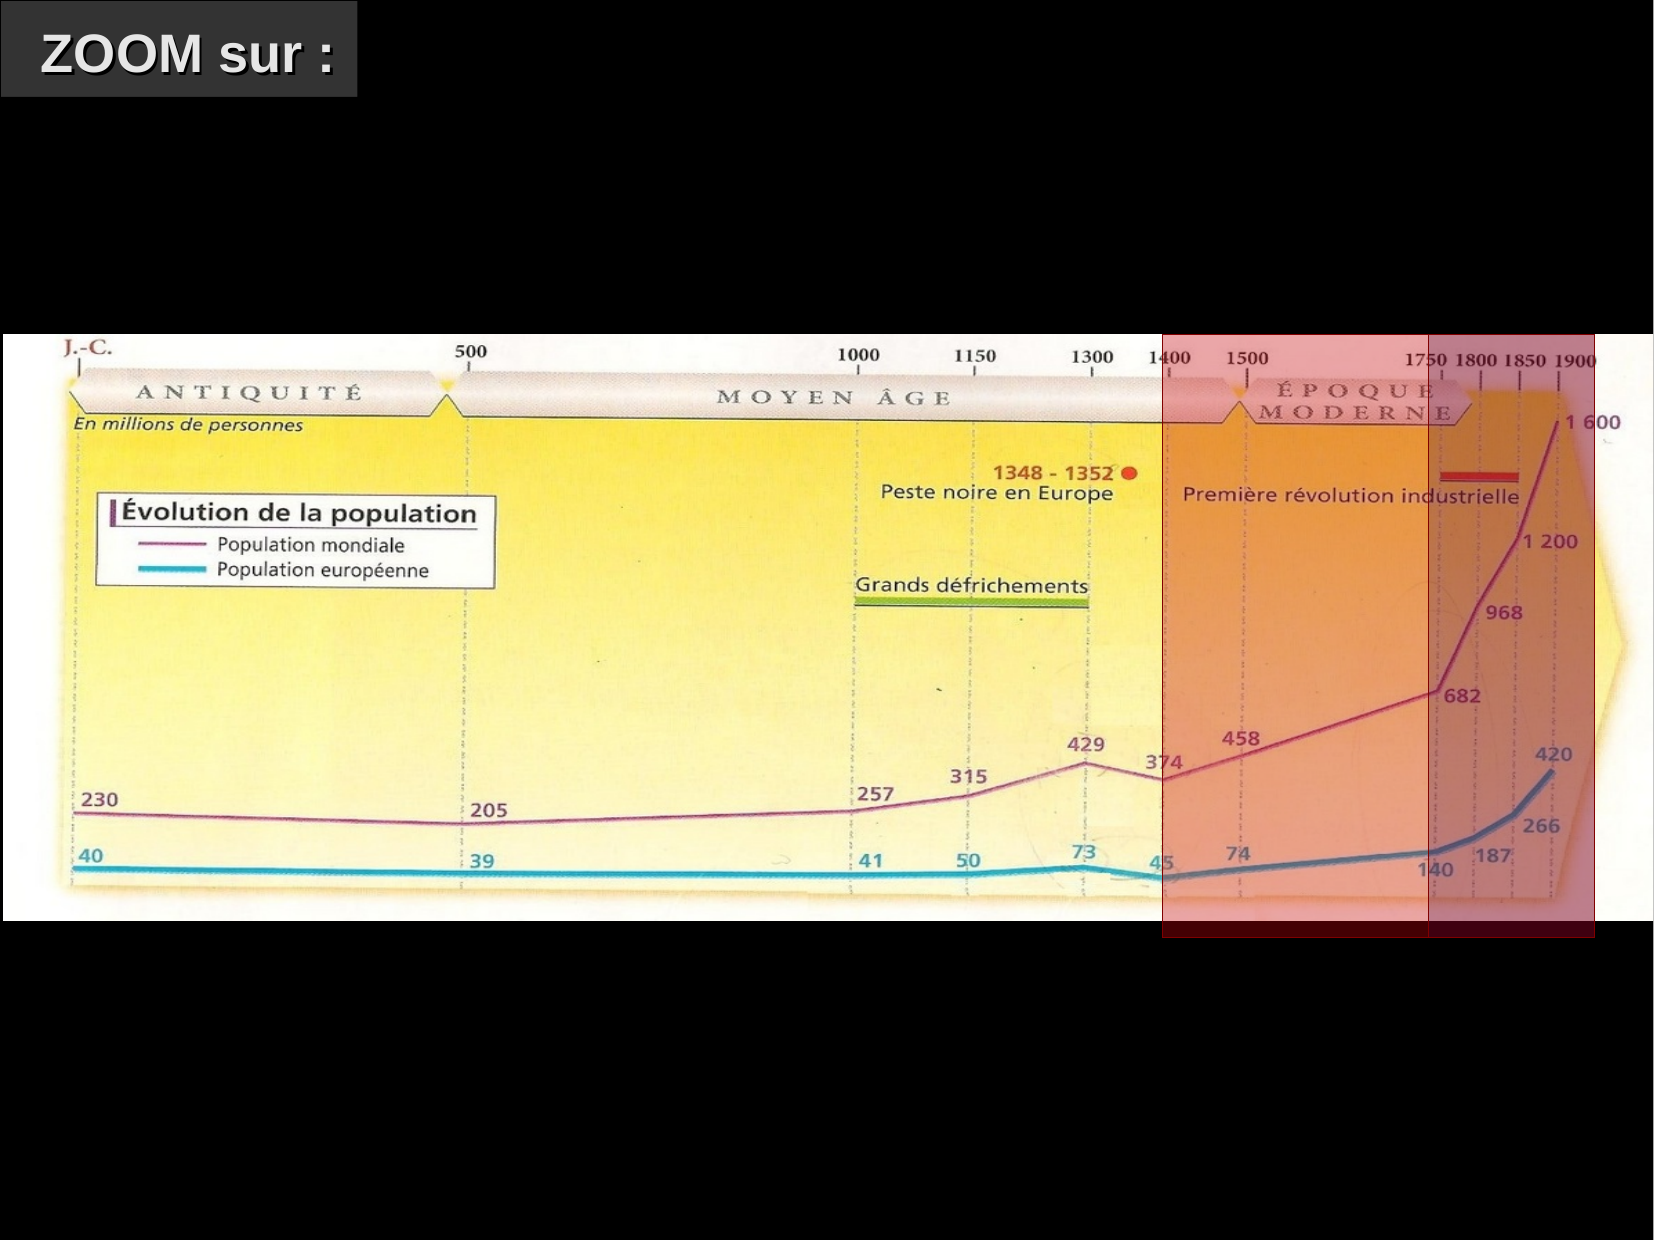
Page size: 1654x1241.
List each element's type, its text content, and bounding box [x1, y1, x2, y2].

picture [3, 334, 1162, 921]
text_box ZOOM sur : [0, 0, 359, 98]
picture [1595, 334, 1654, 921]
text_box [1162, 334, 1595, 938]
